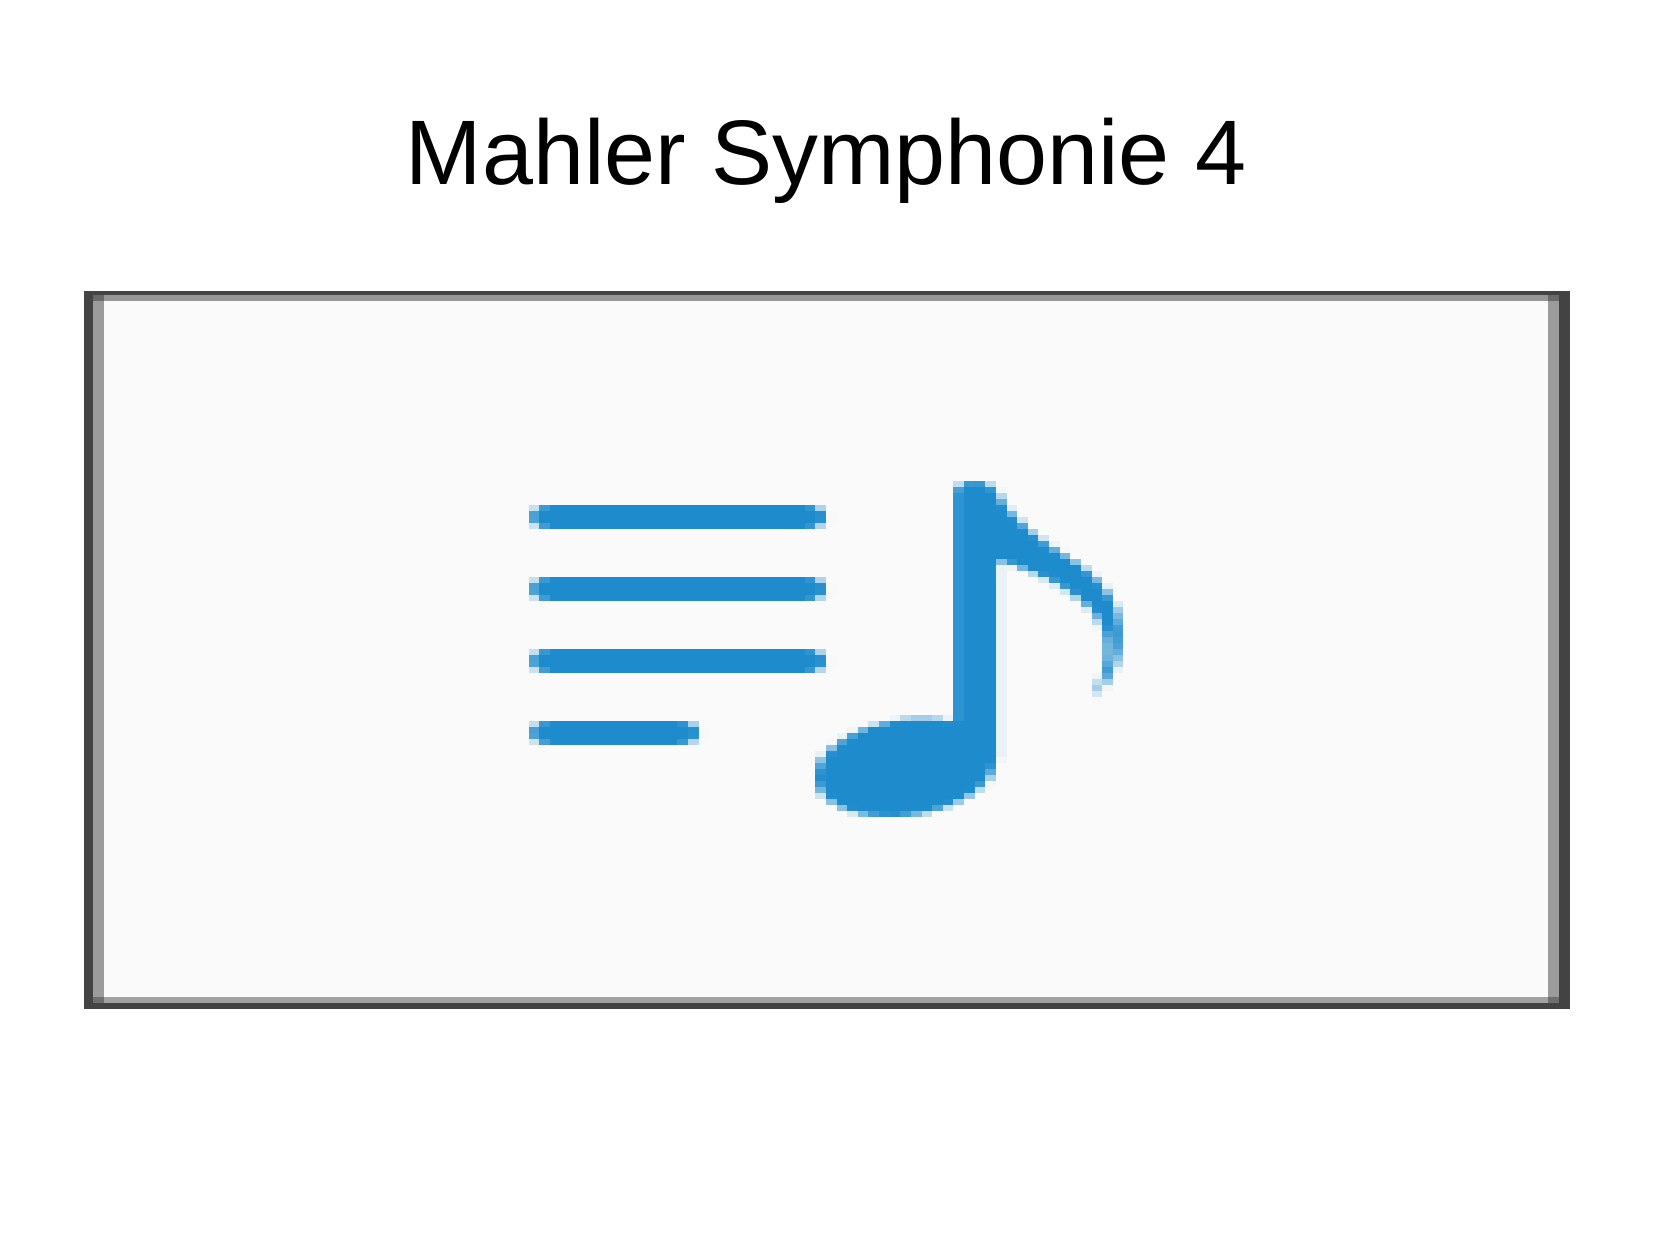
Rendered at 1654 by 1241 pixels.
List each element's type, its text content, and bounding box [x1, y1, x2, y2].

text_box [82, 290, 1571, 1010]
title Mahler Symphonie 4 [82, 49, 1571, 257]
